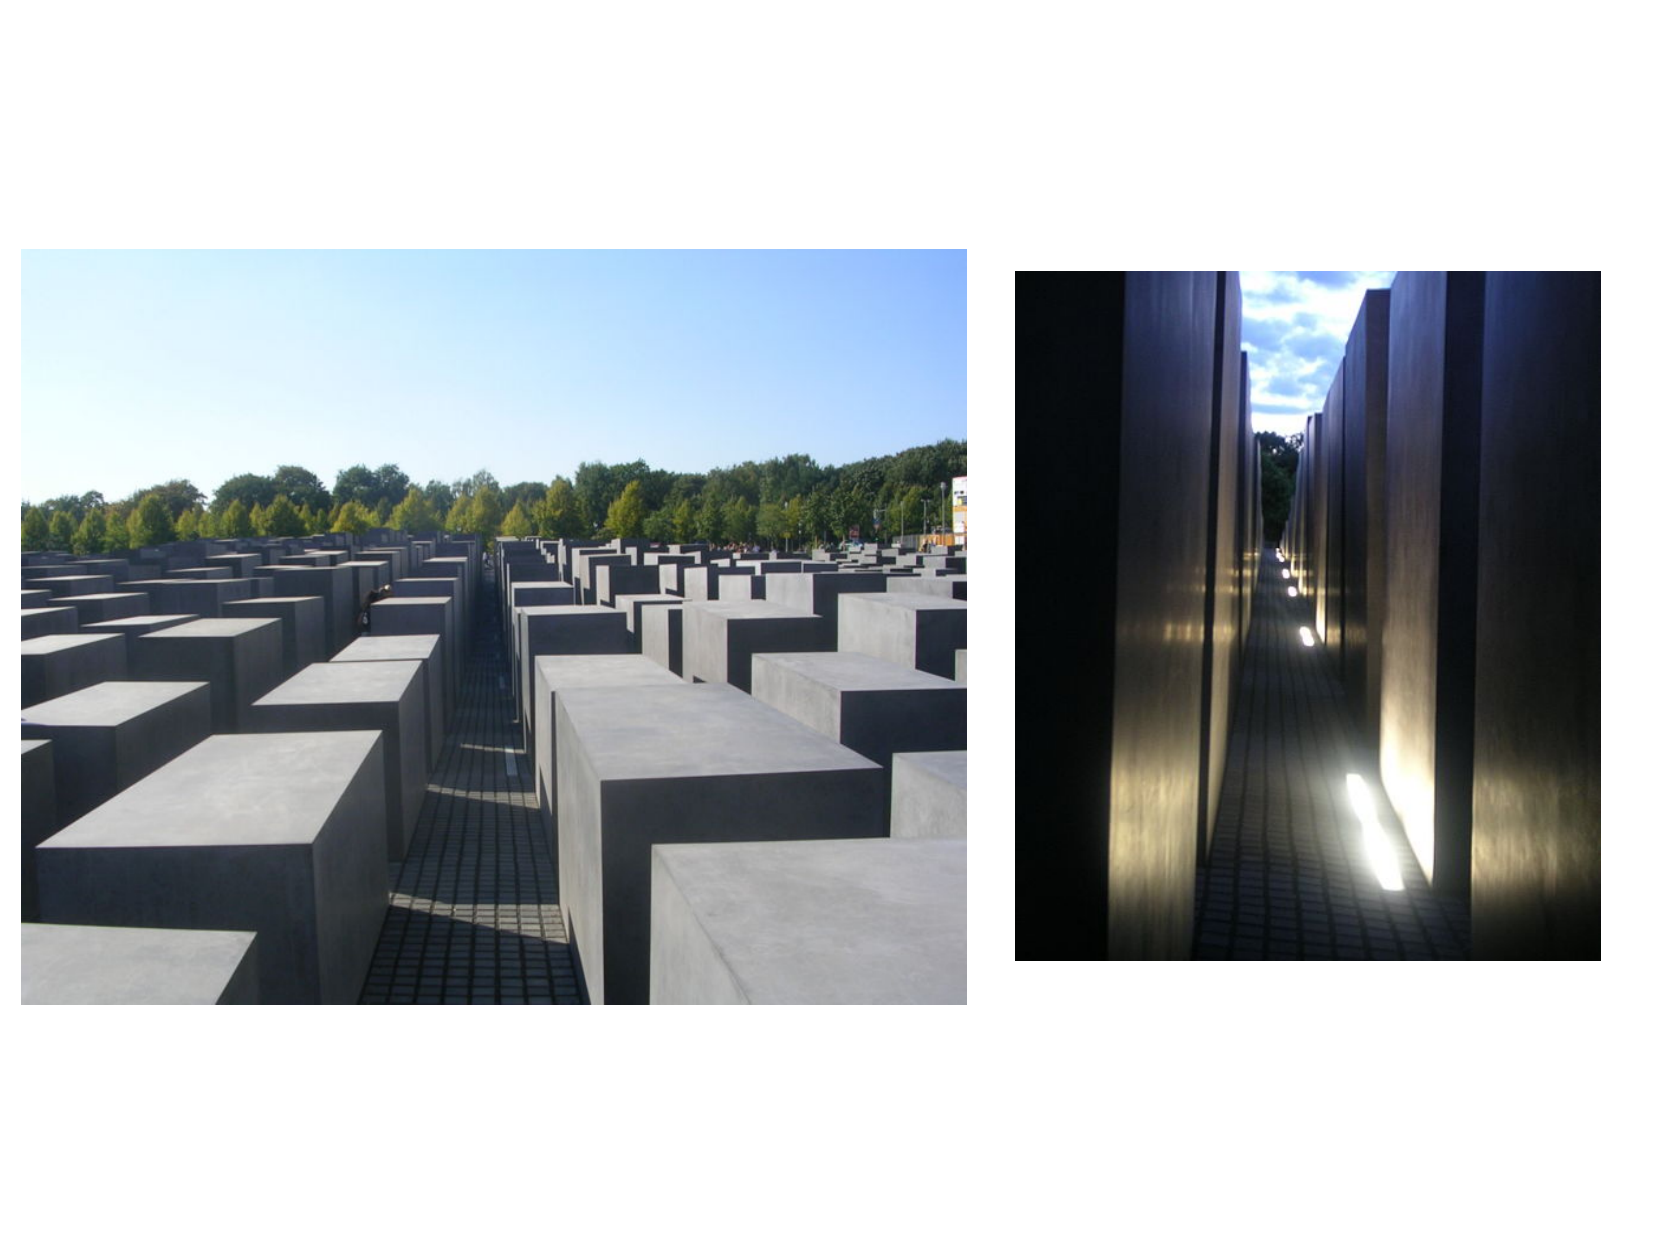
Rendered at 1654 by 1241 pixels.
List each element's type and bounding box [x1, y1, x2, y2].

picture [1015, 271, 1601, 961]
picture [21, 249, 967, 1006]
